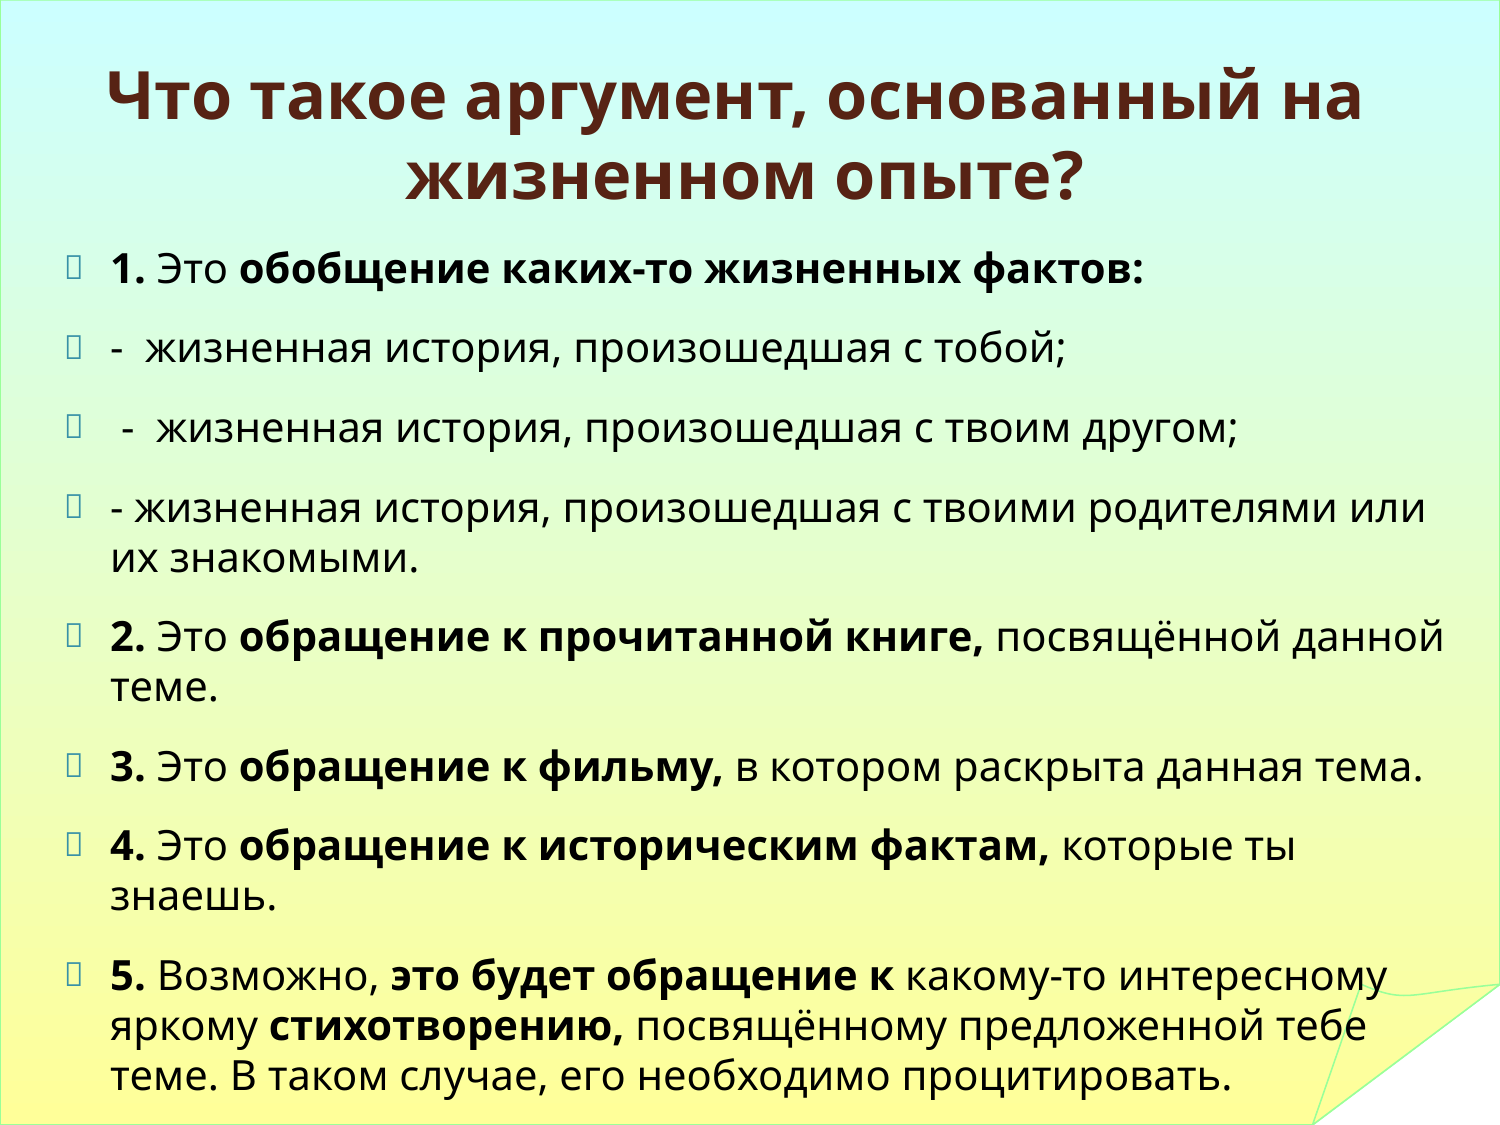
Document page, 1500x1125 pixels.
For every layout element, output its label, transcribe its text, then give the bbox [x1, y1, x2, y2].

list 1. Это обобщение каких-то жизненных фактов: - жизненная история, произошедшая с тобой; - жизненная история, произошедшая с твоим другом; - жизненная история, произошедшая с твоими родителями или их знакомыми. 2. Это обращение к прочитанной книге, посвящённой данной теме. 3. Это обращение к фильму, в котором раскрыта данная тема. 4. Это обращение к историческим фактам, которые ты знаешь. 5. Возможно, это будет обращение к какому-то интересному яркому стихотворению, посвящённому предложенной тебе теме. В таком случае, его необходимо процитировать. [35, 234, 1477, 1125]
text_box [0, 0, 1500, 1125]
title Что такое аргумент, основанный на жизненном опыте? [23, 45, 1466, 176]
